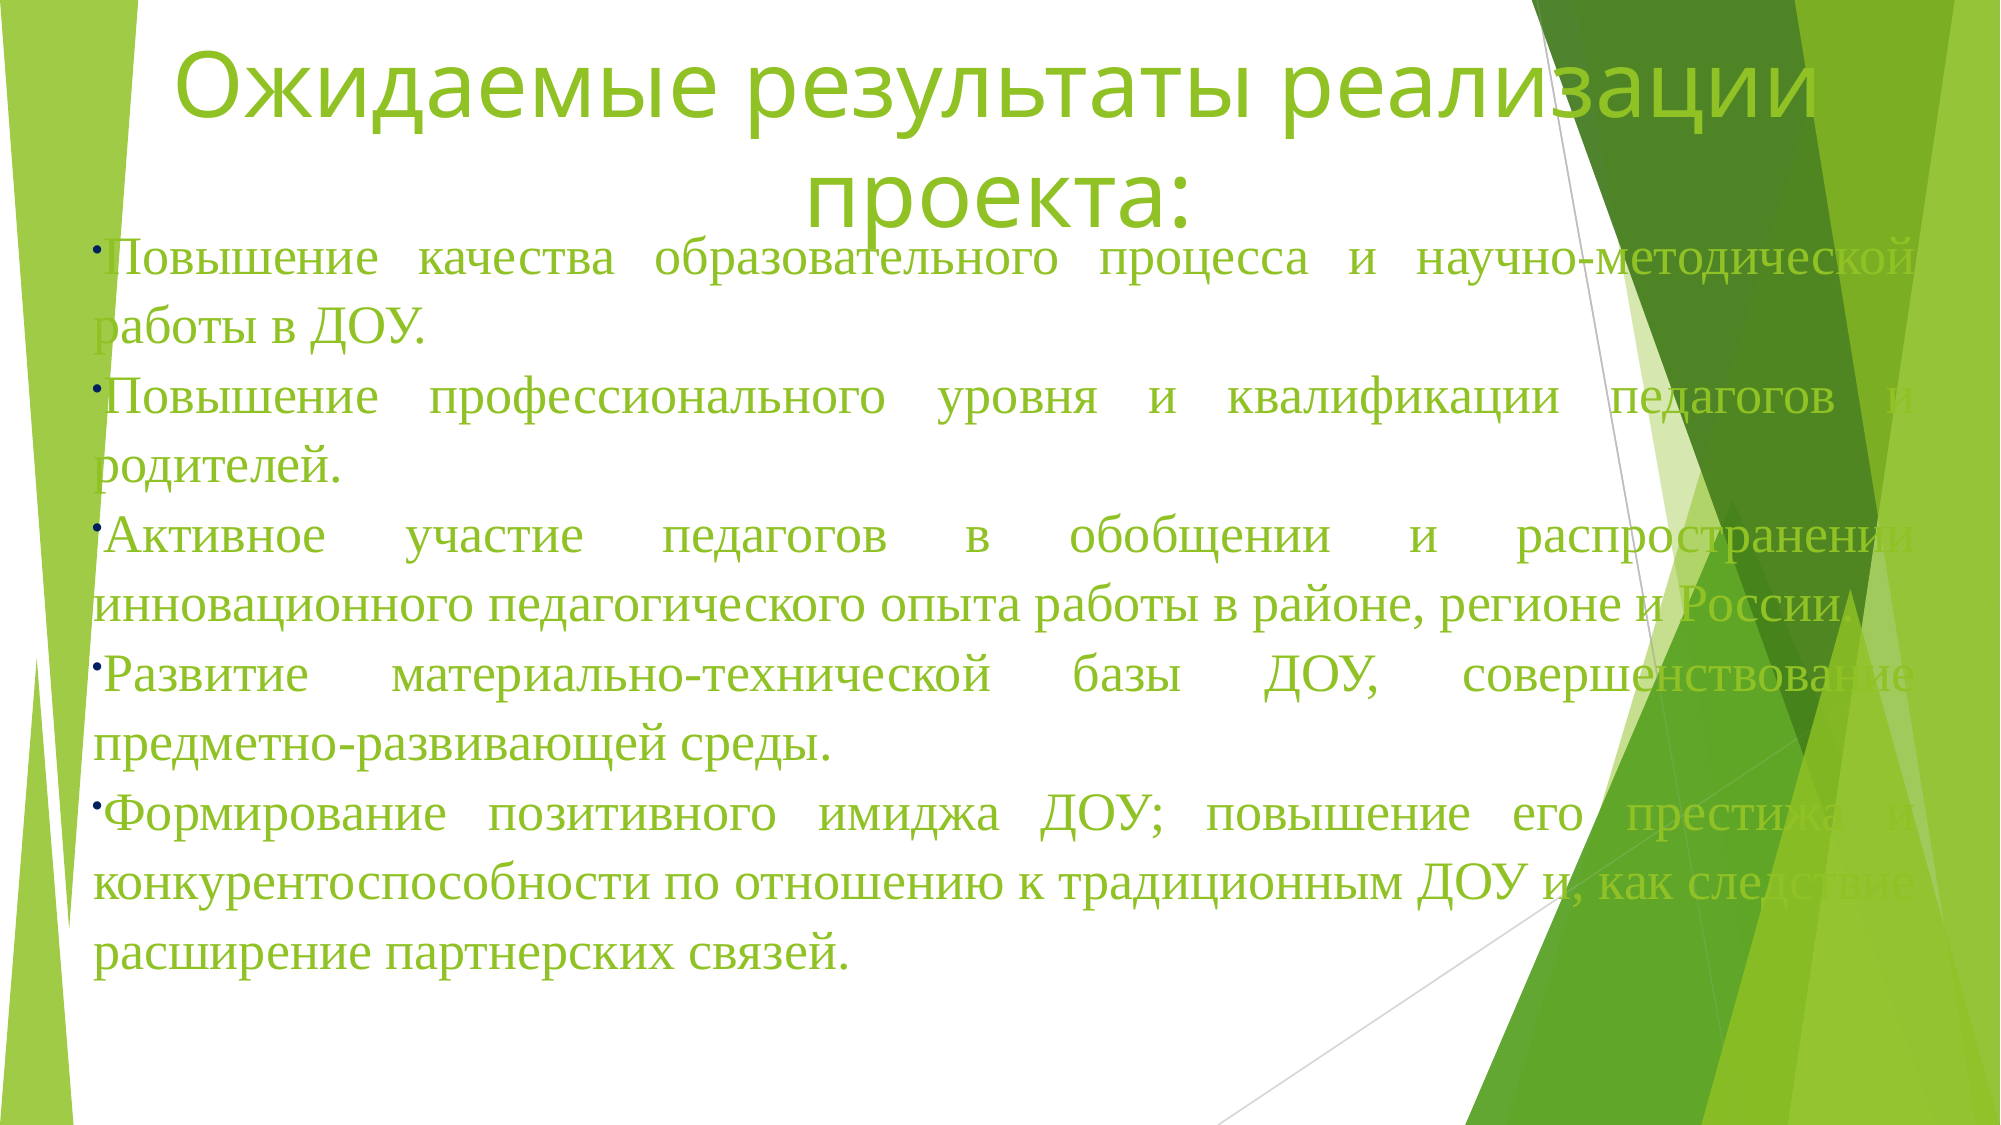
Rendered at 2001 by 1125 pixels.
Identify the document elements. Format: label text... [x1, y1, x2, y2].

title Ожидаемые результаты реализации проекта: [71, 18, 1926, 209]
subtitle Повышение качества образовательного процесса и научно-методической работы в ДОУ. Повышение профессионального уровня и квалификации педагогов и родителей. Активное участие педагогов в обобщении и распространении инновационного педагогического опыта работы в районе, регионе и России. Развитие материально-технической базы ДОУ, совершенствование предметно-развивающей среды. Формирование позитивного имиджа ДОУ; повышение его престижа и конкурентоспособности по отношению к традиционным ДОУ и, как следствие расширение партнерских связей. [78, 208, 1933, 1082]
